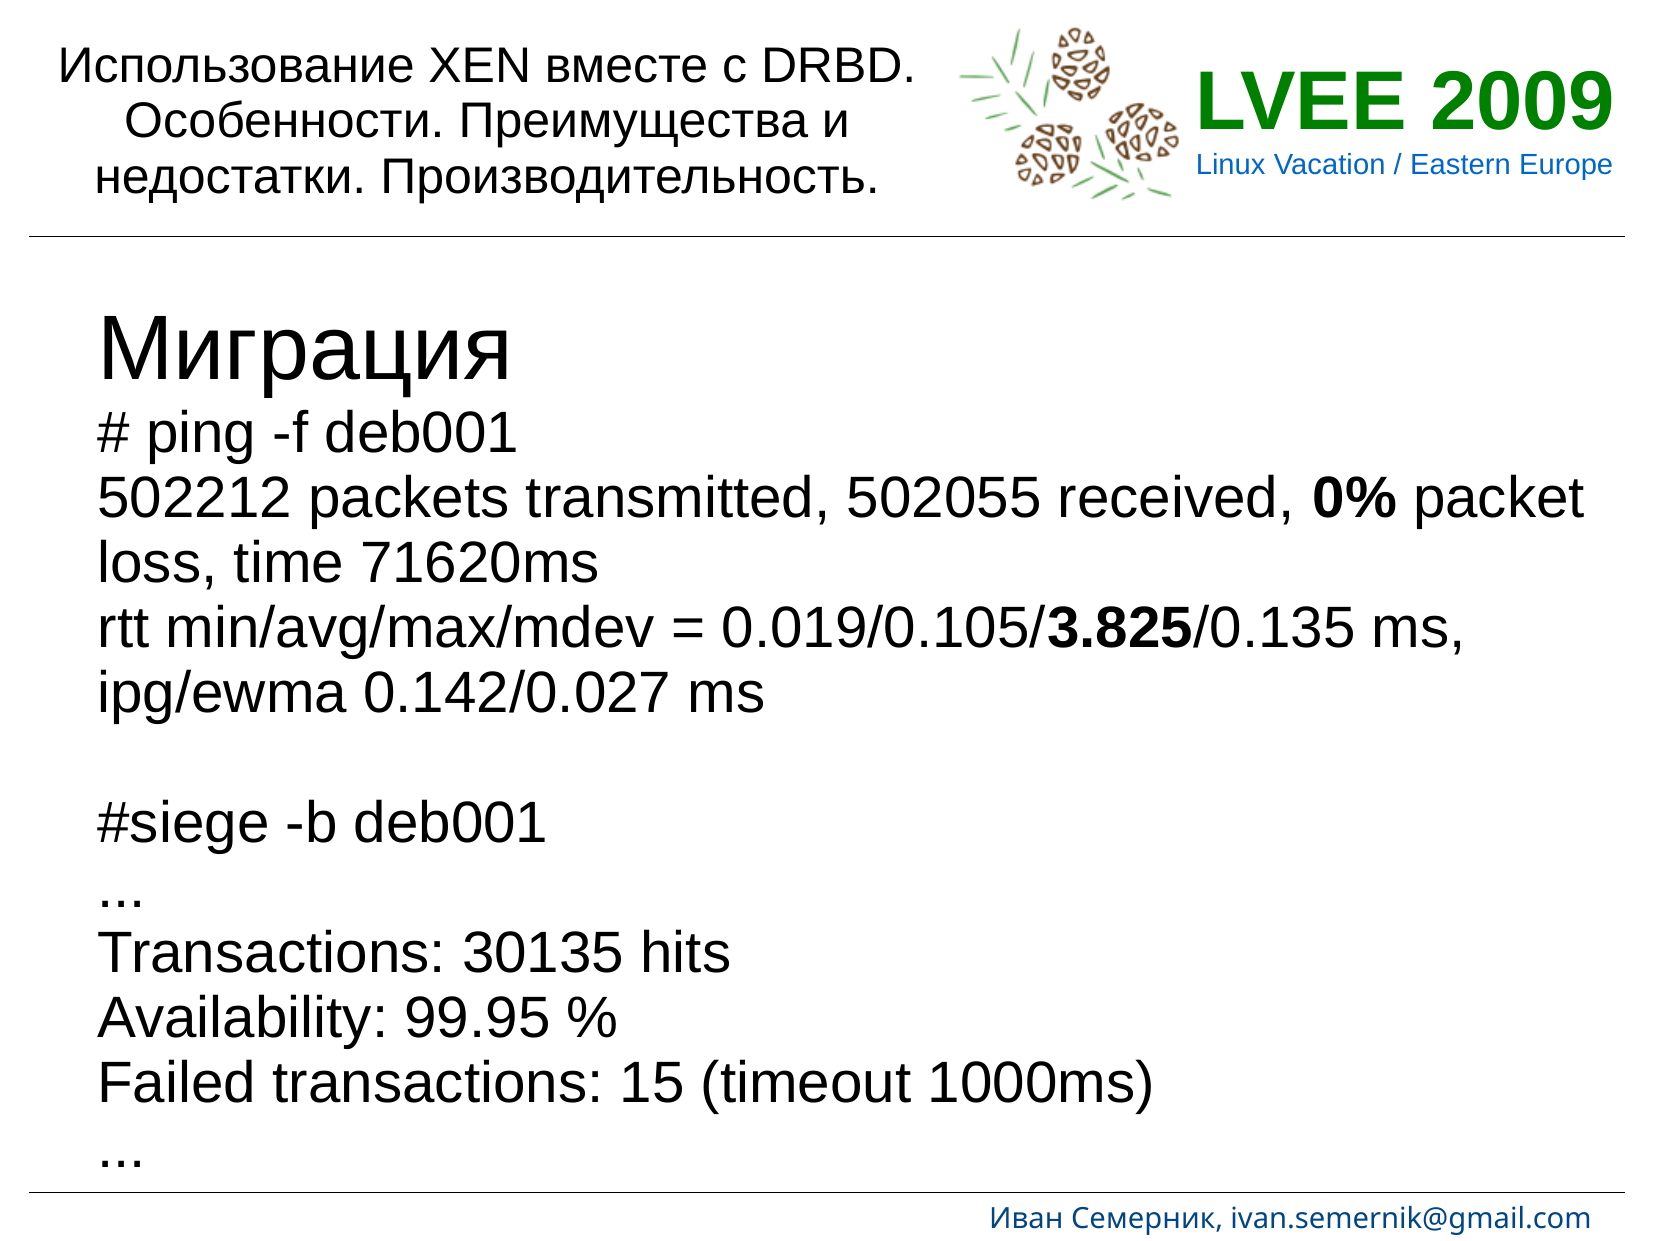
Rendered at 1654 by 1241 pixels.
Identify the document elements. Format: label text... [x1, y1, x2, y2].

text_box Иван Семерник, ivan.semernik@gmail.com [974, 1189, 1654, 1241]
text_box Миграция # ping -f deb001 502212 packets transmitted, 502055 received, 0% packet loss, time 71620ms rtt min/avg/max/mdev = 0.019/0.105/3.825/0.135 ms, ipg/ewma 0.142/0.027 ms #siege -b deb001 ... Transactions: 30135 hits Availability: 99.95 % Failed transactions: 15 (timeout 1000ms) ... [82, 289, 1625, 1188]
text_box Использование XEN вместе с DRBD. Особенности. Преимущества и недостатки. Производительность. [0, 29, 975, 212]
text_box LVEE 2009 Linux Vacation / Eastern Europe [1181, 47, 1654, 188]
picture [953, 11, 1182, 207]
